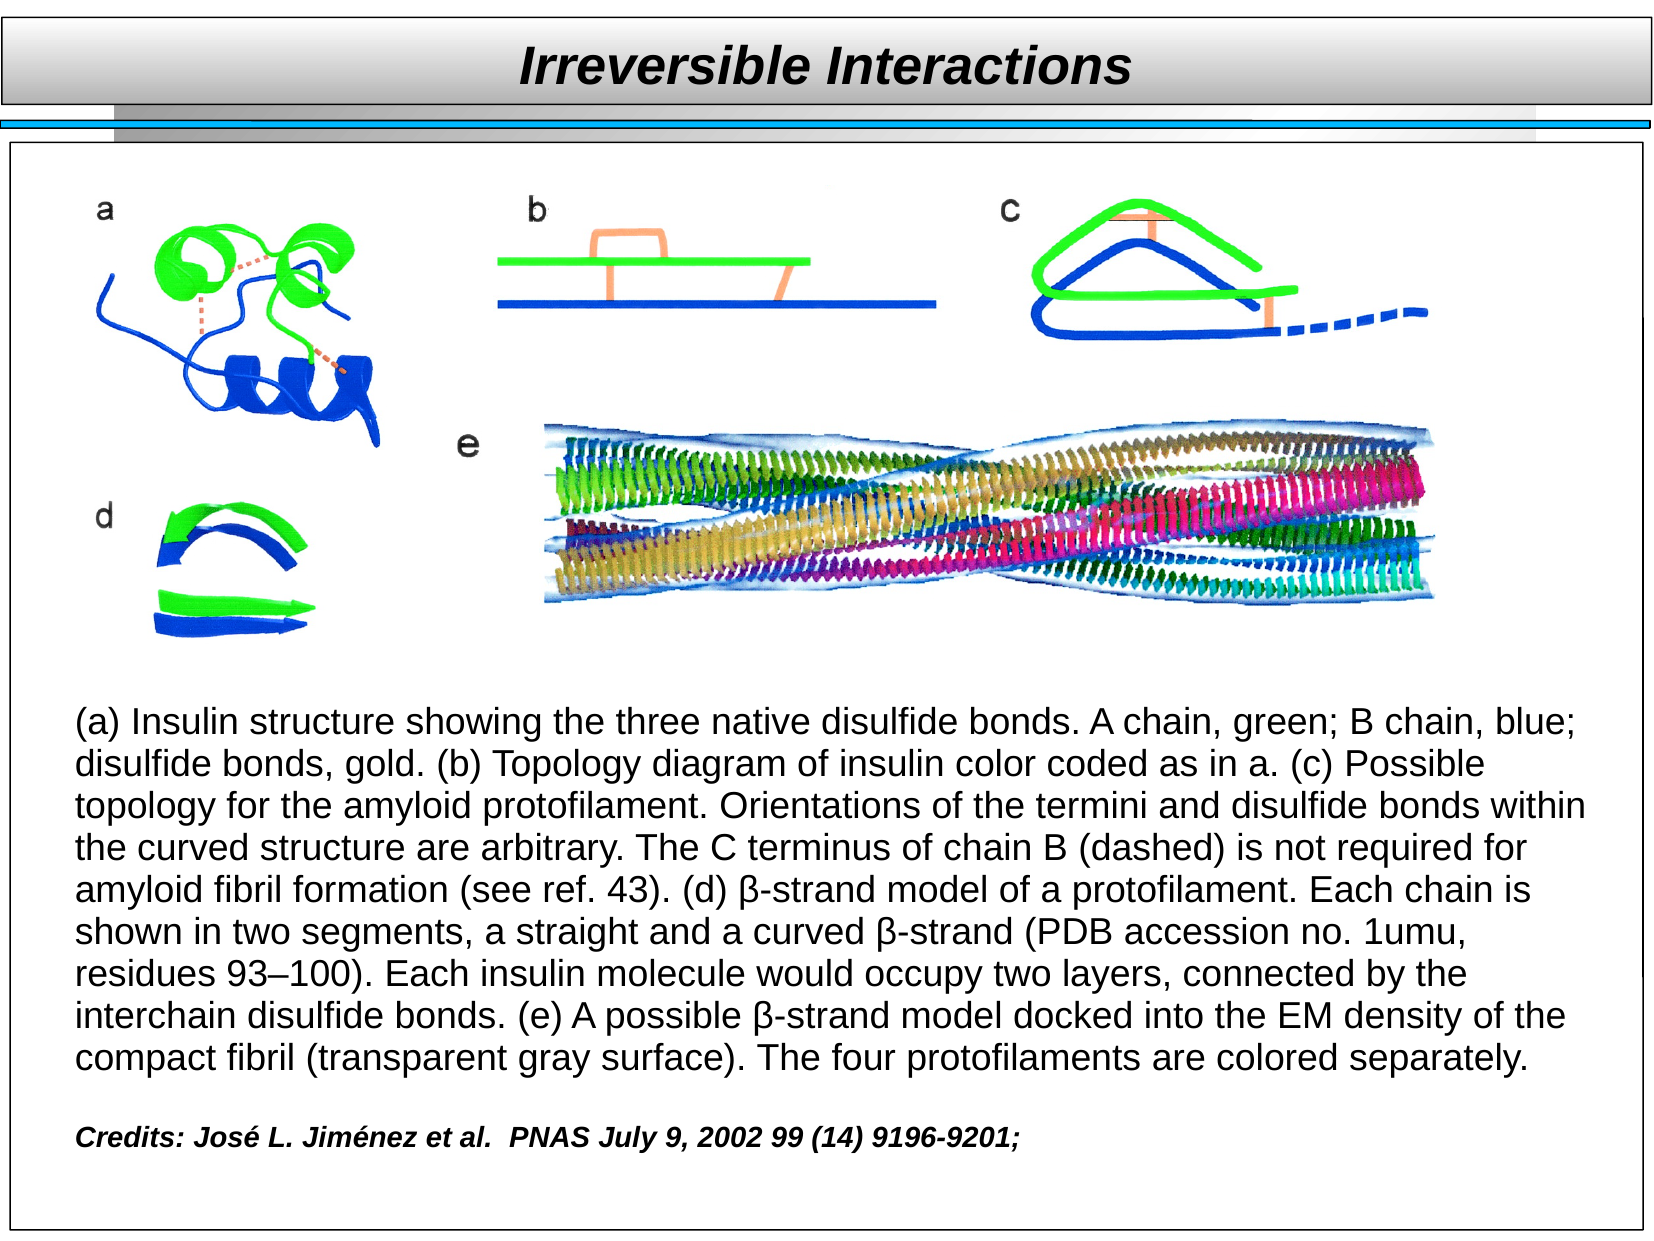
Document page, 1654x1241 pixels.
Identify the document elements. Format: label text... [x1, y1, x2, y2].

picture [991, 188, 1442, 352]
picture [89, 494, 329, 644]
picture [539, 404, 1440, 608]
text_box [10, 142, 1644, 1230]
text_box (a) Insulin structure showing the three native disulfide bonds. A chain, green; B chain, blue; disulfide bonds, gold. (b) Topology diagram of insulin color coded as in a. (c) Possible topology for the amyloid protofilament. Orientations of the termini and disulfide bonds within the curved structure are arbitrary. The C terminus of chain B (dashed) is not required for amyloid fibril formation (see ref. 43). (d) β-strand model of a protofilament. Each chain is shown in two segments, a straight and a curved β-strand (PDB accession no. 1umu, residues 93–100). Each insulin molecule would occupy two layers, connected by the interchain disulfide bonds. (e) A possible β-strand model docked into the EM density of the compact fibril (transparent gray surface). The four protofilaments are colored separately. Credits: José L. Jiménez et al. PNAS July 9, 2002 99 (14) 9196-9201; [59, 693, 1620, 1170]
picture [449, 425, 488, 468]
text_box Irreversible Interactions [1, 17, 1652, 105]
text_box [0, 120, 1651, 129]
picture [493, 185, 944, 315]
picture [89, 194, 390, 450]
